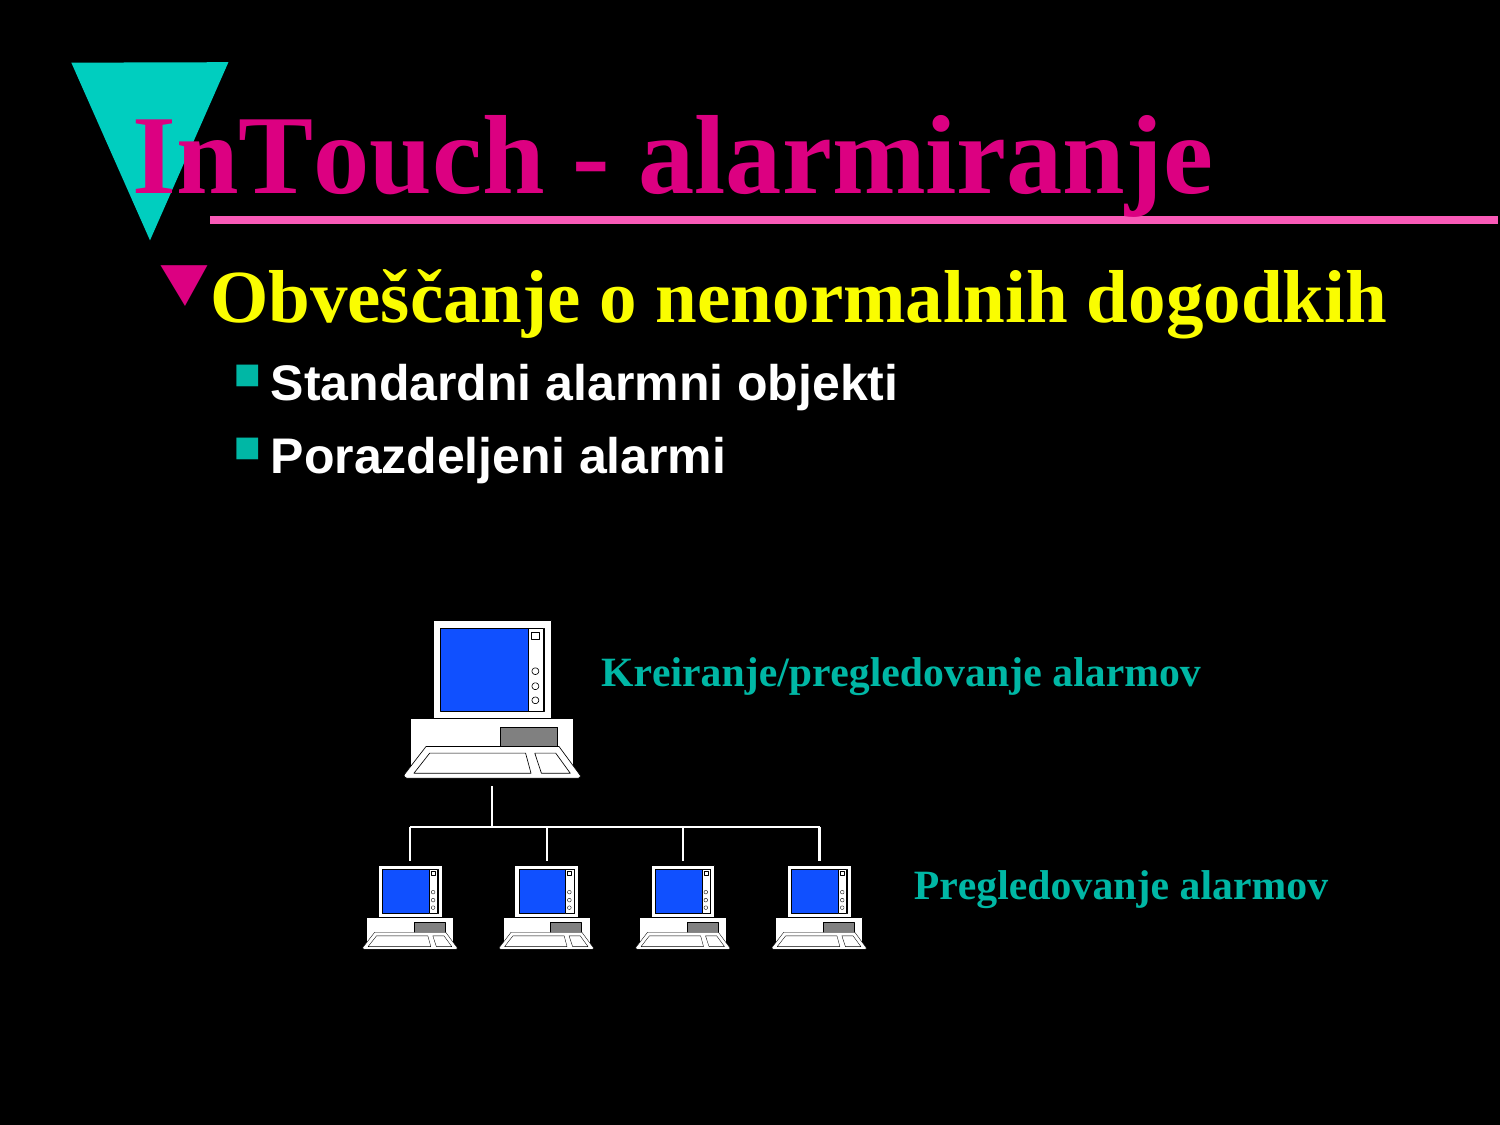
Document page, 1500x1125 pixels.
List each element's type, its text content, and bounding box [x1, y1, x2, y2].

title InTouch - alarmiranje [117, 63, 1500, 251]
text_box Pregledovanje alarmov [898, 849, 1344, 916]
list Obveščanje o nenormalnih dogodkih Standardni alarmni objekti Porazdeljeni alarmi [143, 249, 1500, 926]
chart [635, 864, 731, 951]
text_box Kreiranje/pregledovanje alarmov [586, 637, 1217, 703]
chart [403, 620, 583, 780]
chart [362, 864, 459, 951]
chart [498, 864, 595, 951]
chart [771, 864, 868, 951]
